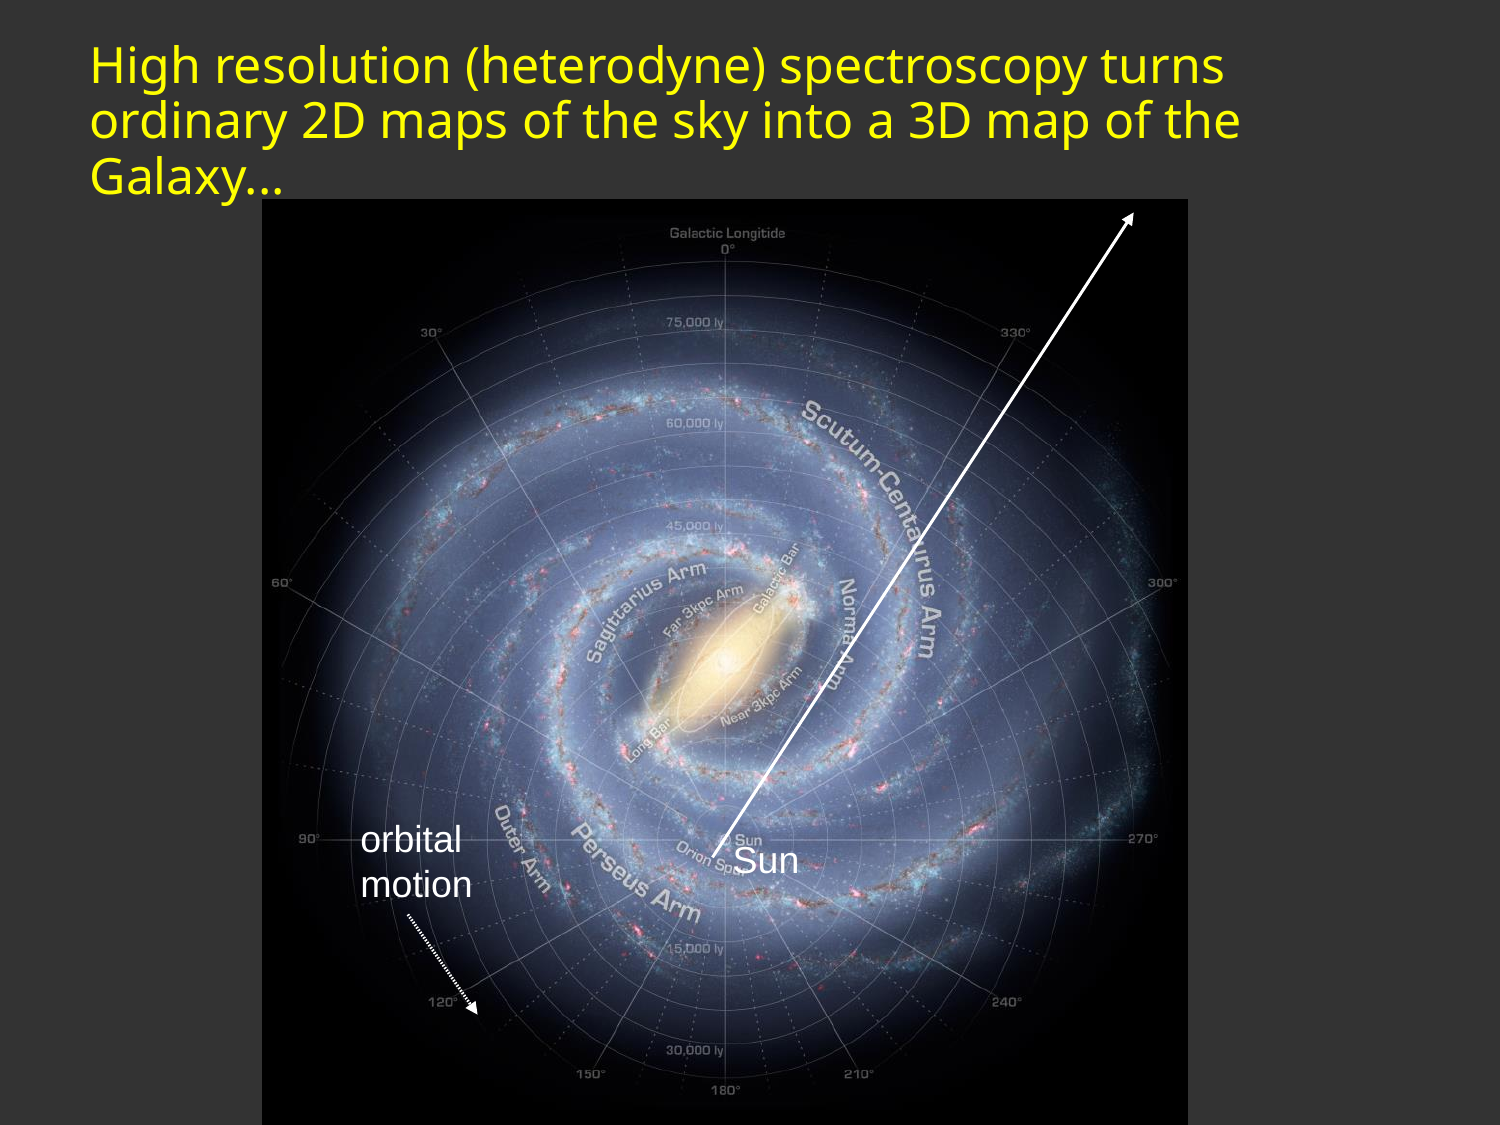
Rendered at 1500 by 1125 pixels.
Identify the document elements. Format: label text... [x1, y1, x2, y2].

title High resolution (heterodyne) spectroscopy turns ordinary 2D maps of the sky into a 3D map of the Galaxy... [74, 37, 1425, 241]
picture [262, 241, 1188, 1125]
text_box Sun [732, 839, 915, 886]
text_box orbital motion [358, 816, 464, 899]
